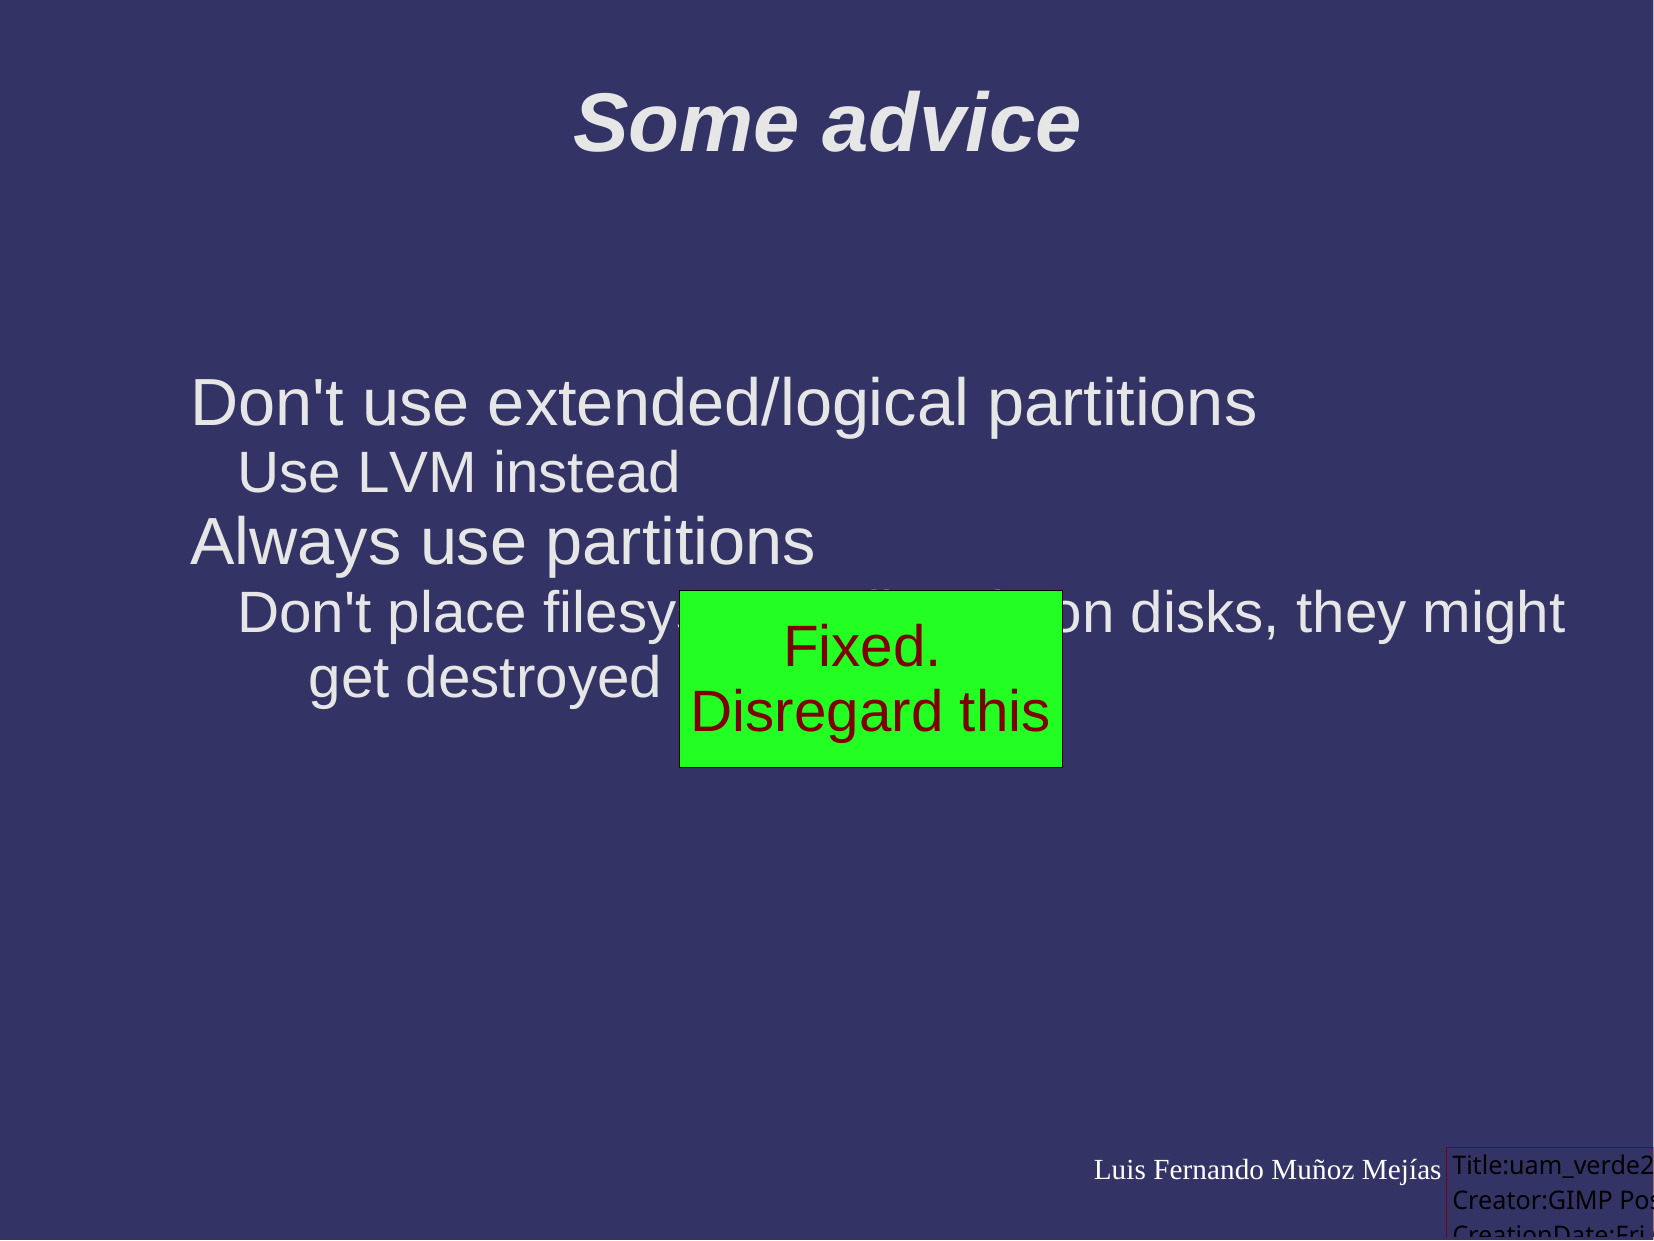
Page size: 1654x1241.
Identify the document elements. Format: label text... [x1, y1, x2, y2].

list Don't use extended/logical partitions Use LVM instead Always use partitions Don't place filesystems directly on disks, they might get destroyed by Quattor [178, 364, 1570, 1147]
text_box Fixed. Disregard this [679, 590, 1063, 768]
title Some advice [121, 19, 1534, 227]
